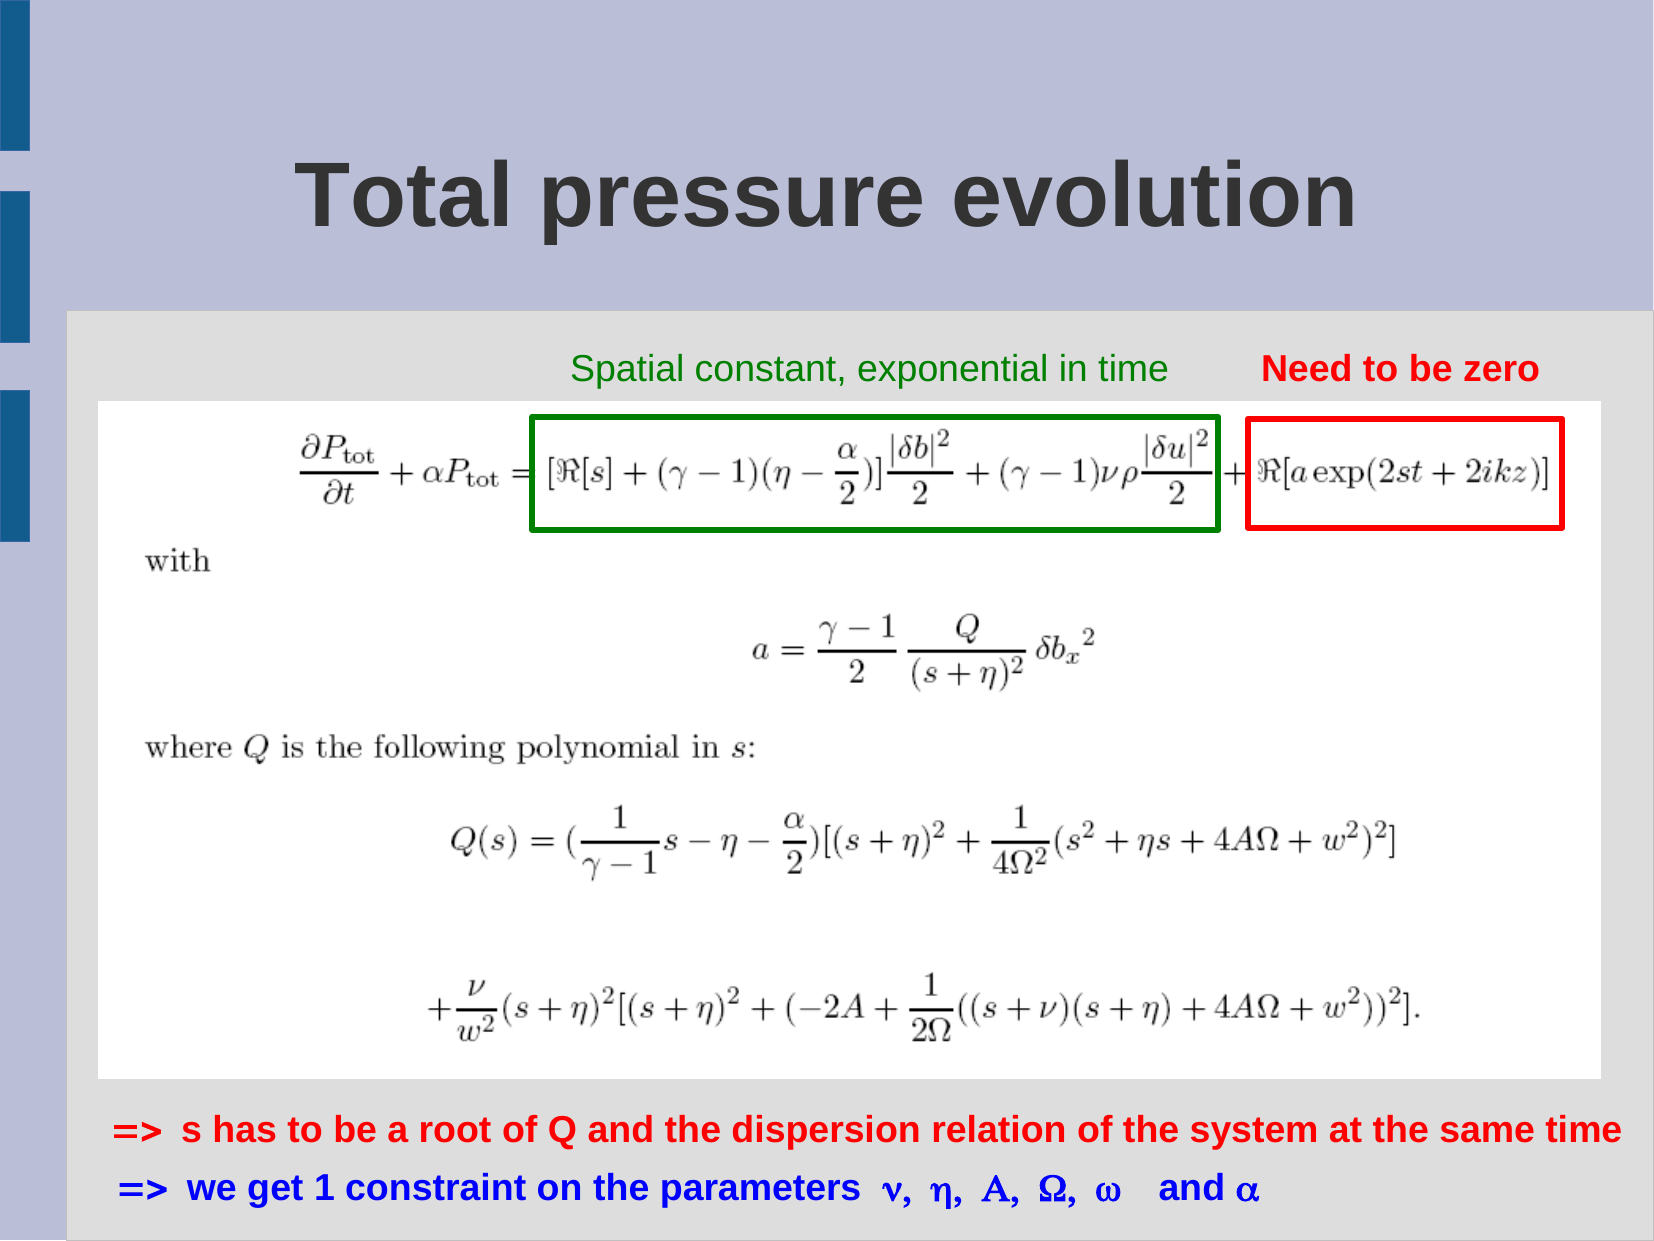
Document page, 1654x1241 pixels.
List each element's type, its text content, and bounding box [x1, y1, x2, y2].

text_box Spatial constant, exponential in time [552, 337, 1187, 401]
text_box Need to be zero [1243, 337, 1559, 401]
picture [98, 401, 1601, 1079]
text_box => s has to be a root of Q and the dispersion relation of the system at the same time [92, 1098, 1622, 1169]
text_box => we get 1 constraint on the parameters n, h, A, W, w and a [98, 1156, 1628, 1227]
title Total pressure evolution [121, 91, 1534, 299]
